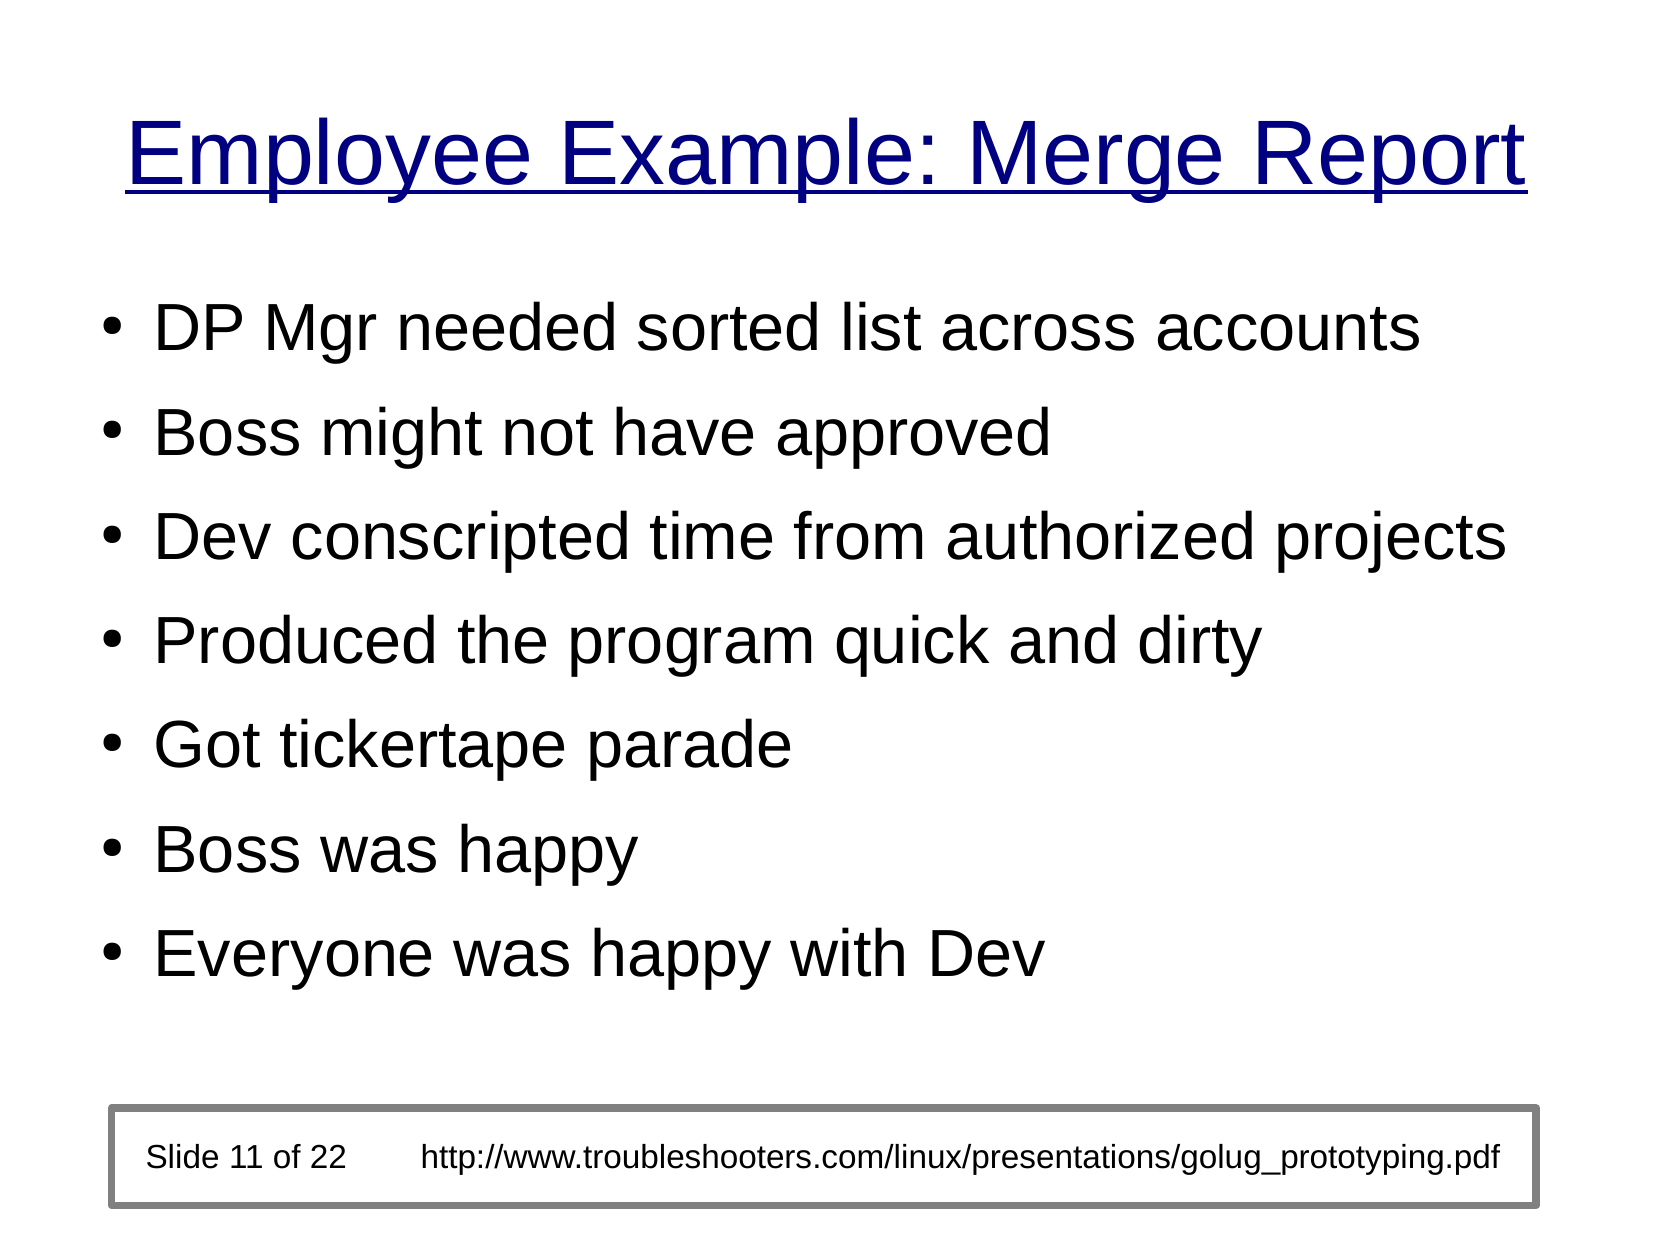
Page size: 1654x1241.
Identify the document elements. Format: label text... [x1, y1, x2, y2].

text_box Slide <number> of 22 http://www.troubleshooters.com/linux/presentations/golug_prototyping.pdf [111, 1108, 1537, 1206]
title Employee Example: Merge Report [82, 49, 1571, 257]
list DP Mgr needed sorted list across accounts Boss might not have approved Dev conscripted time from authorized projects Produced the program quick and dirty Got tickertape parade Boss was happy Everyone was happy with Dev [82, 290, 1538, 1010]
